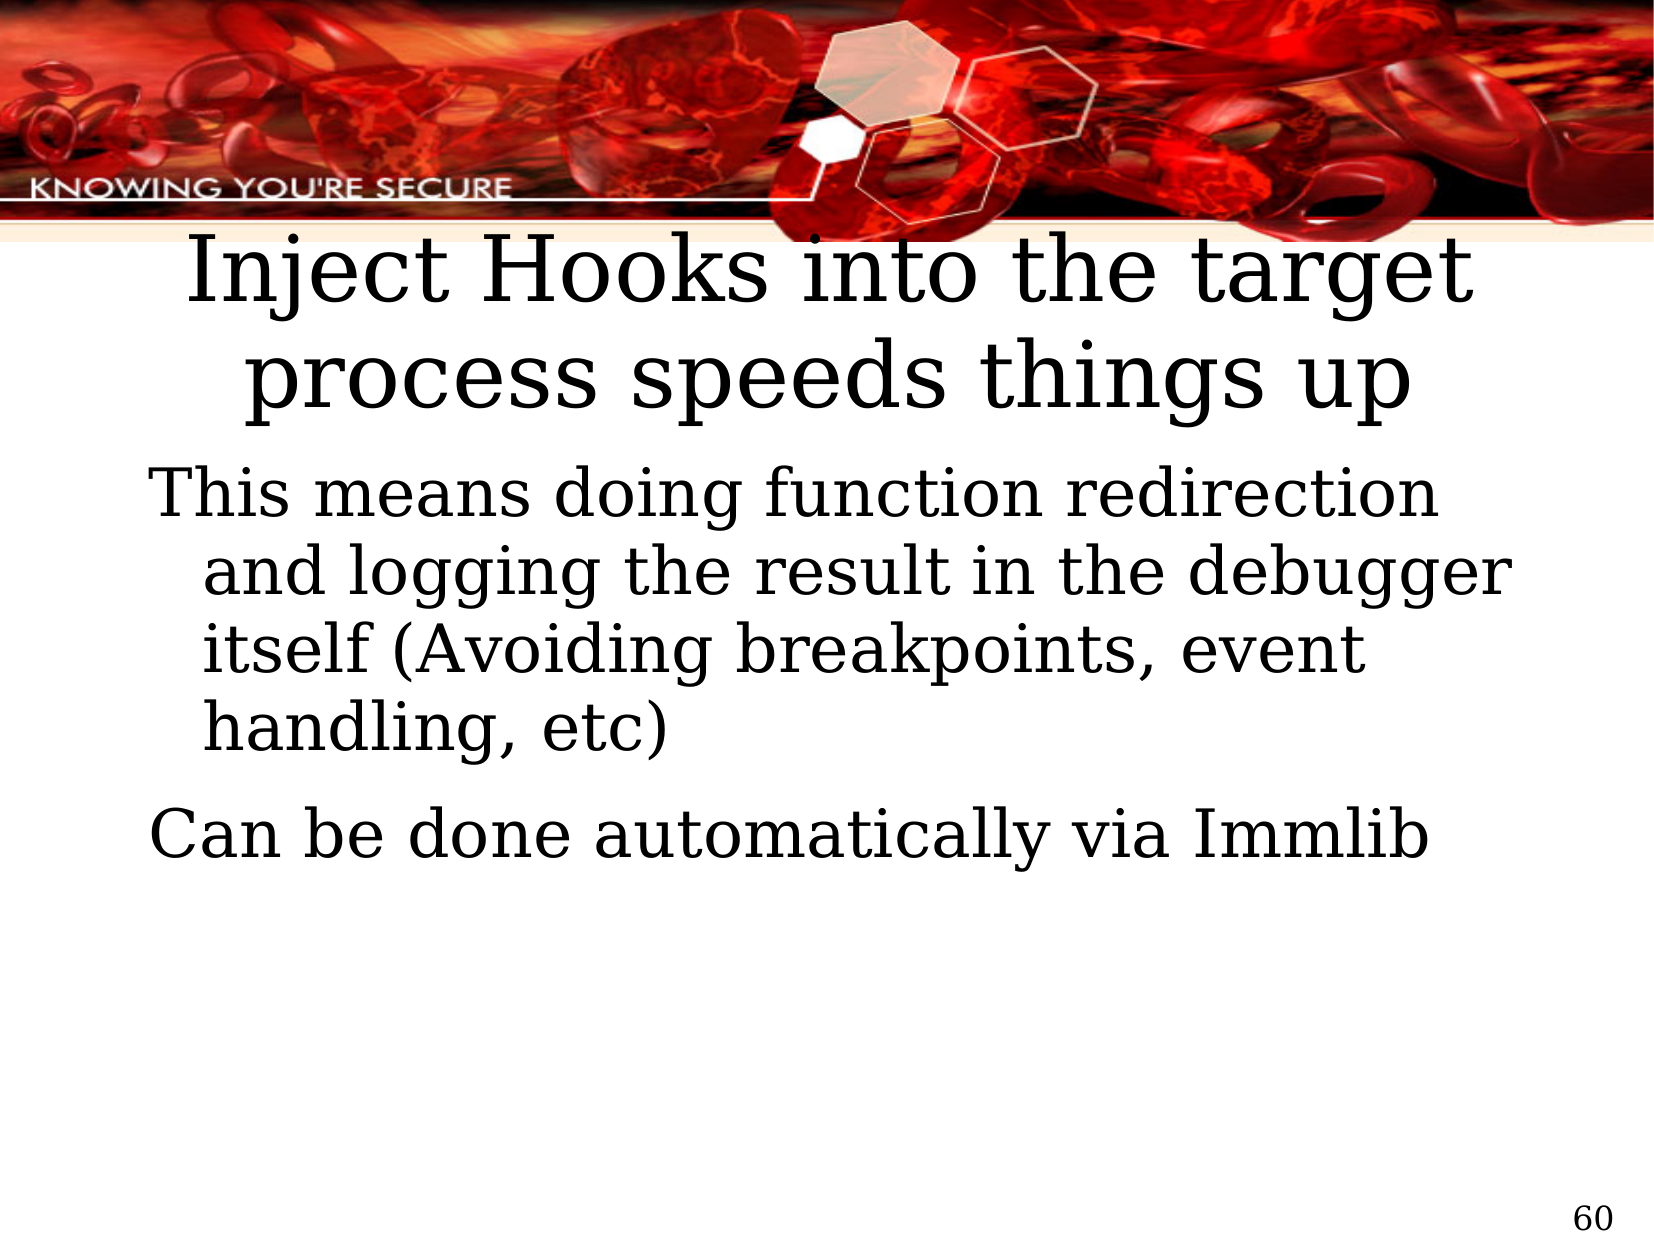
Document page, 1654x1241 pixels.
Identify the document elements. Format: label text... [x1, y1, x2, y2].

list This means doing function redirection and logging the result in the debugger itself (Avoiding breakpoints, event handling, etc) Can be done automatically via Immlib [131, 454, 1544, 1189]
picture [0, 0, 1654, 242]
title Inject Hooks into the target process speeds things up [123, 215, 1536, 430]
text_box [705, 667, 1208, 726]
